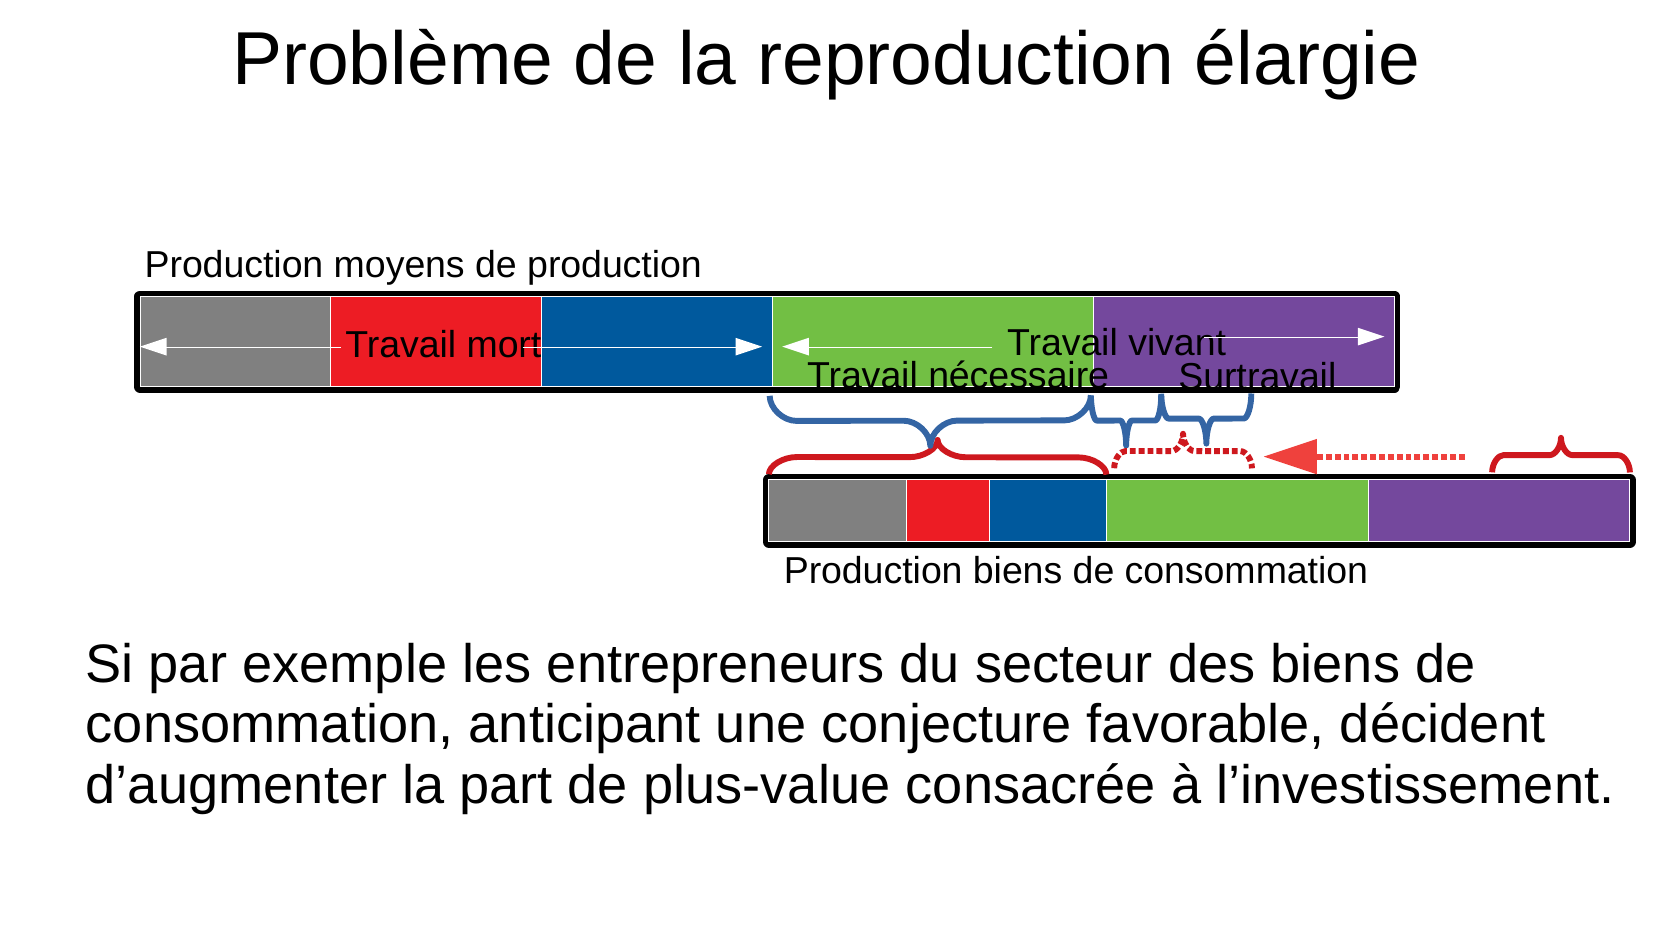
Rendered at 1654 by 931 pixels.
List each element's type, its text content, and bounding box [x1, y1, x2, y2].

text_box Travail nécessaire [792, 346, 1159, 410]
text_box Travail mort [330, 316, 580, 380]
text_box [768, 479, 1630, 542]
text_box [140, 296, 1395, 387]
text_box Production biens de consommation [768, 541, 1527, 599]
text_box Production moyens de production [129, 236, 1235, 299]
title Problème de la reproduction élargie [82, 11, 1571, 107]
text_box Surtravail [1163, 348, 1371, 412]
text_box Si par exemple les entrepreneurs du secteur des biens de consommation, anticipant une conjecture favorable, décident d’augmenter la part de plus-value consacrée à l’investissement. [70, 625, 1642, 839]
text_box Travail vivant [992, 314, 1268, 378]
